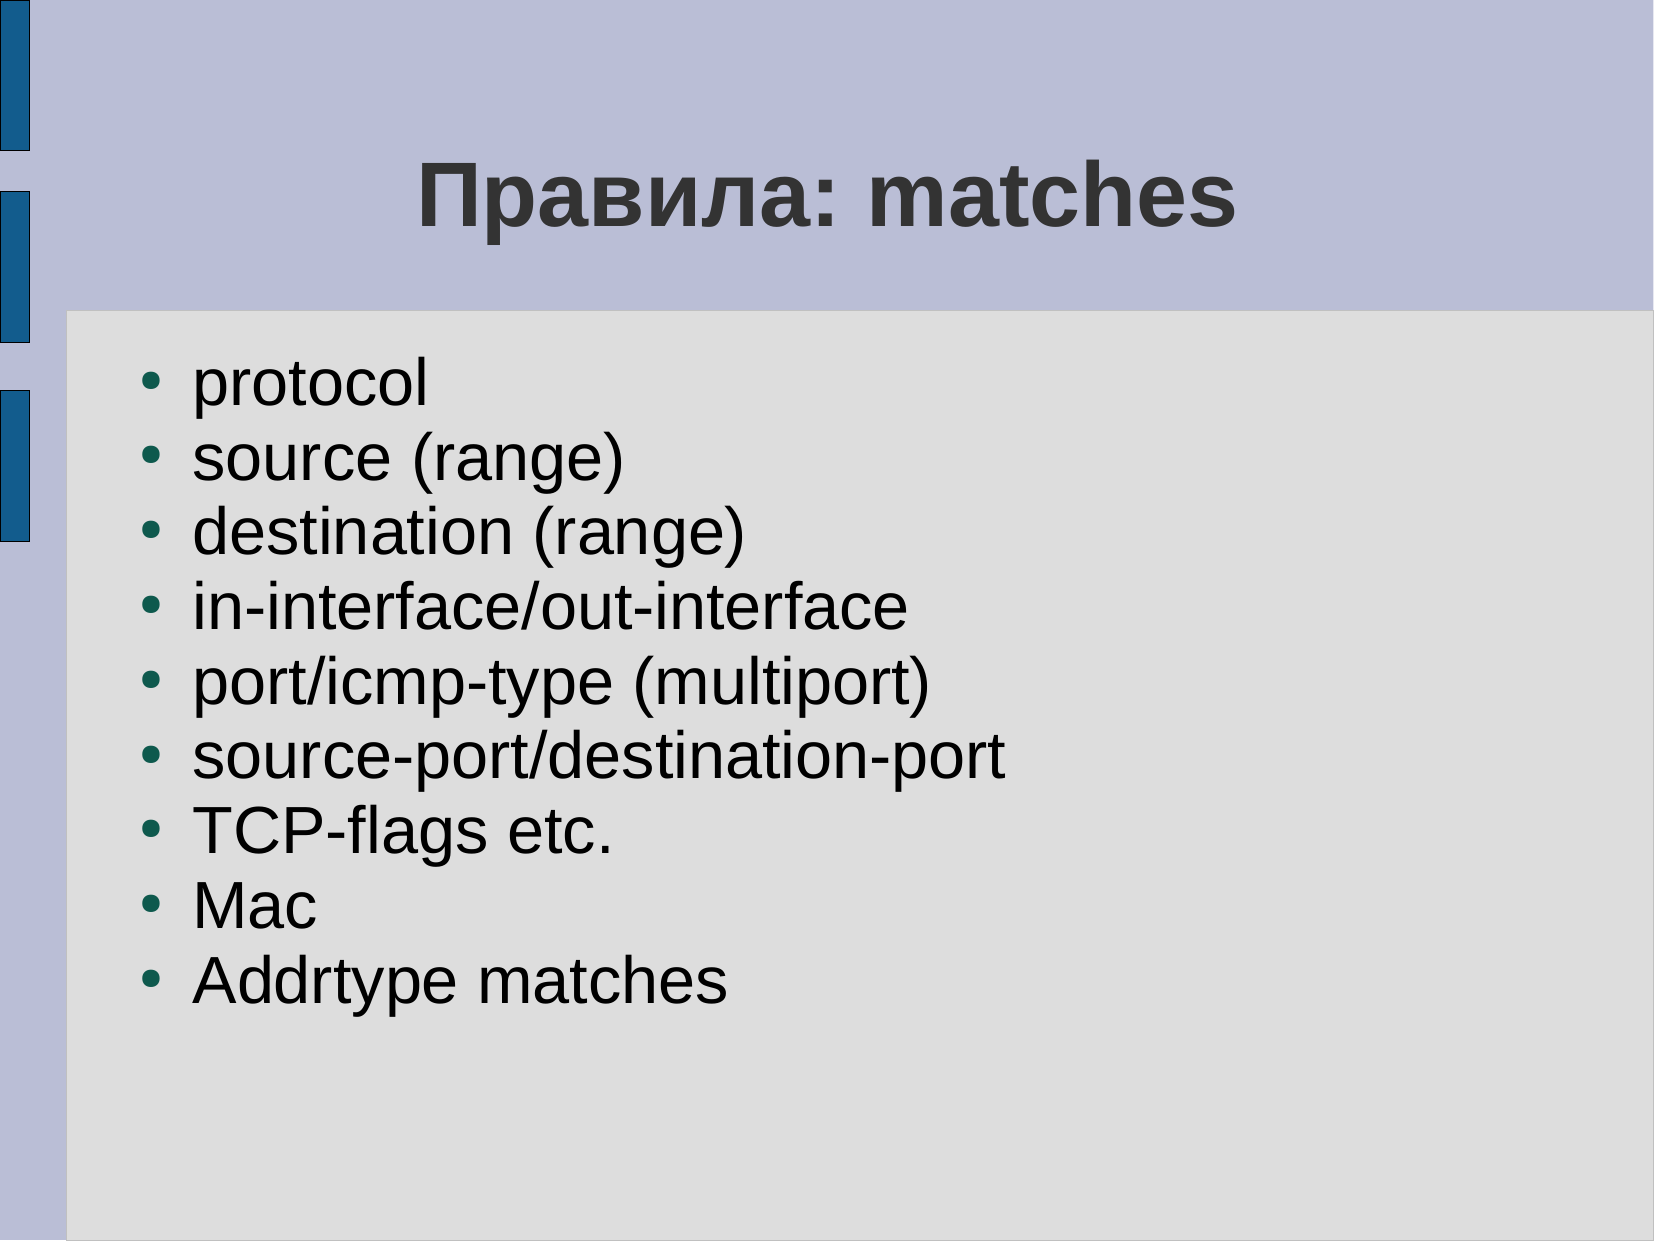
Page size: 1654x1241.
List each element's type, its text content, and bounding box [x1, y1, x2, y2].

list protocol source (range) destination (range) in-interface/out-interface port/icmp-type (multiport) source-port/destination-port TCP-flags etc. Mac Addrtype matches [121, 344, 1534, 1164]
title Правила: matches [121, 91, 1534, 299]
